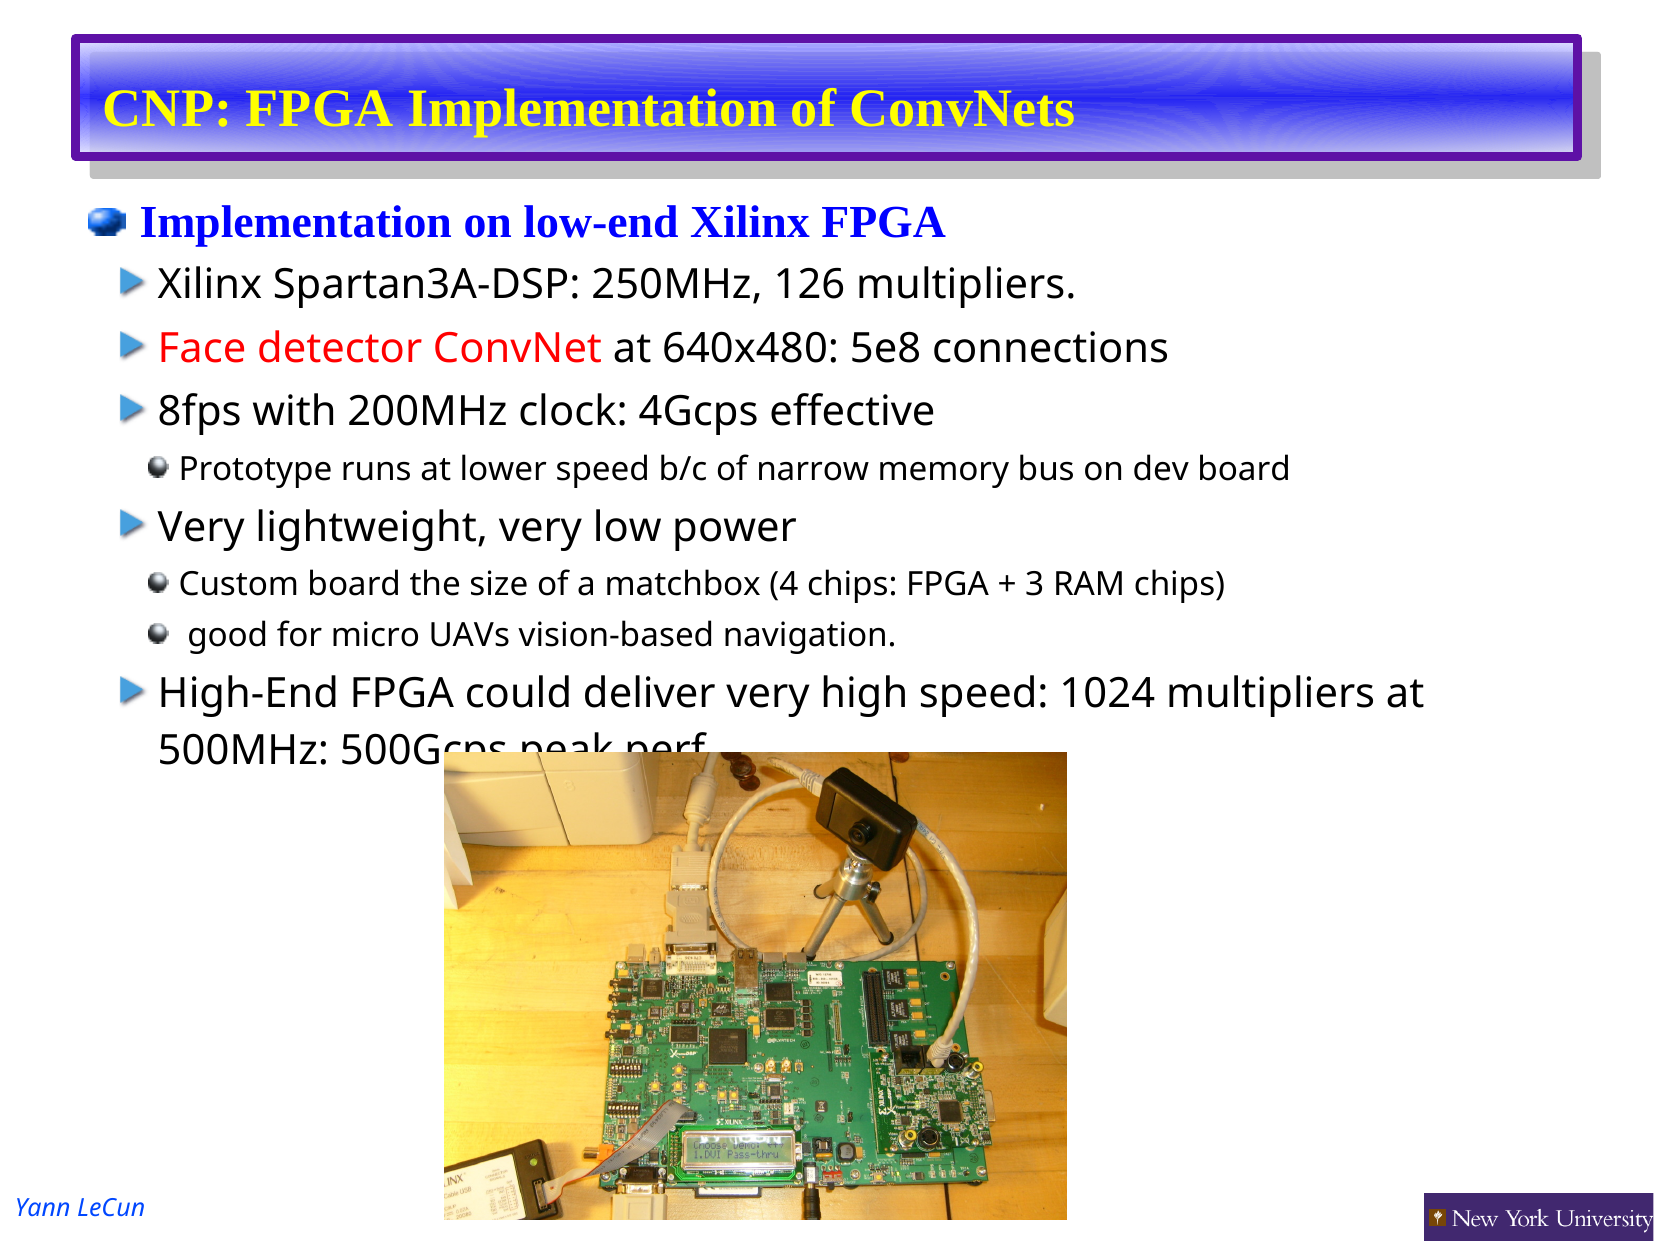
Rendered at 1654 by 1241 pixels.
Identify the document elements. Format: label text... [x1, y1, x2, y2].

title CNP: FPGA Implementation of ConvNets [75, 38, 1578, 157]
picture [444, 752, 1067, 1220]
picture [1424, 1193, 1654, 1241]
list Implementation on low-end Xilinx FPGA Xilinx Spartan3A-DSP: 250MHz, 126 multipliers. Face detector ConvNet at 640x480: 5e8 connections 8fps with 200MHz clock: 4Gcps effective Prototype runs at lower speed b/c of narrow memory bus on dev board Very lightweight, very low power Custom board the size of a matchbox (4 chips: FPGA + 3 RAM chips) good for micro UAVs vision-based navigation. High-End FPGA could deliver very high speed: 1024 multipliers at 500MHz: 500Gcps peak perf. [88, 196, 1556, 847]
